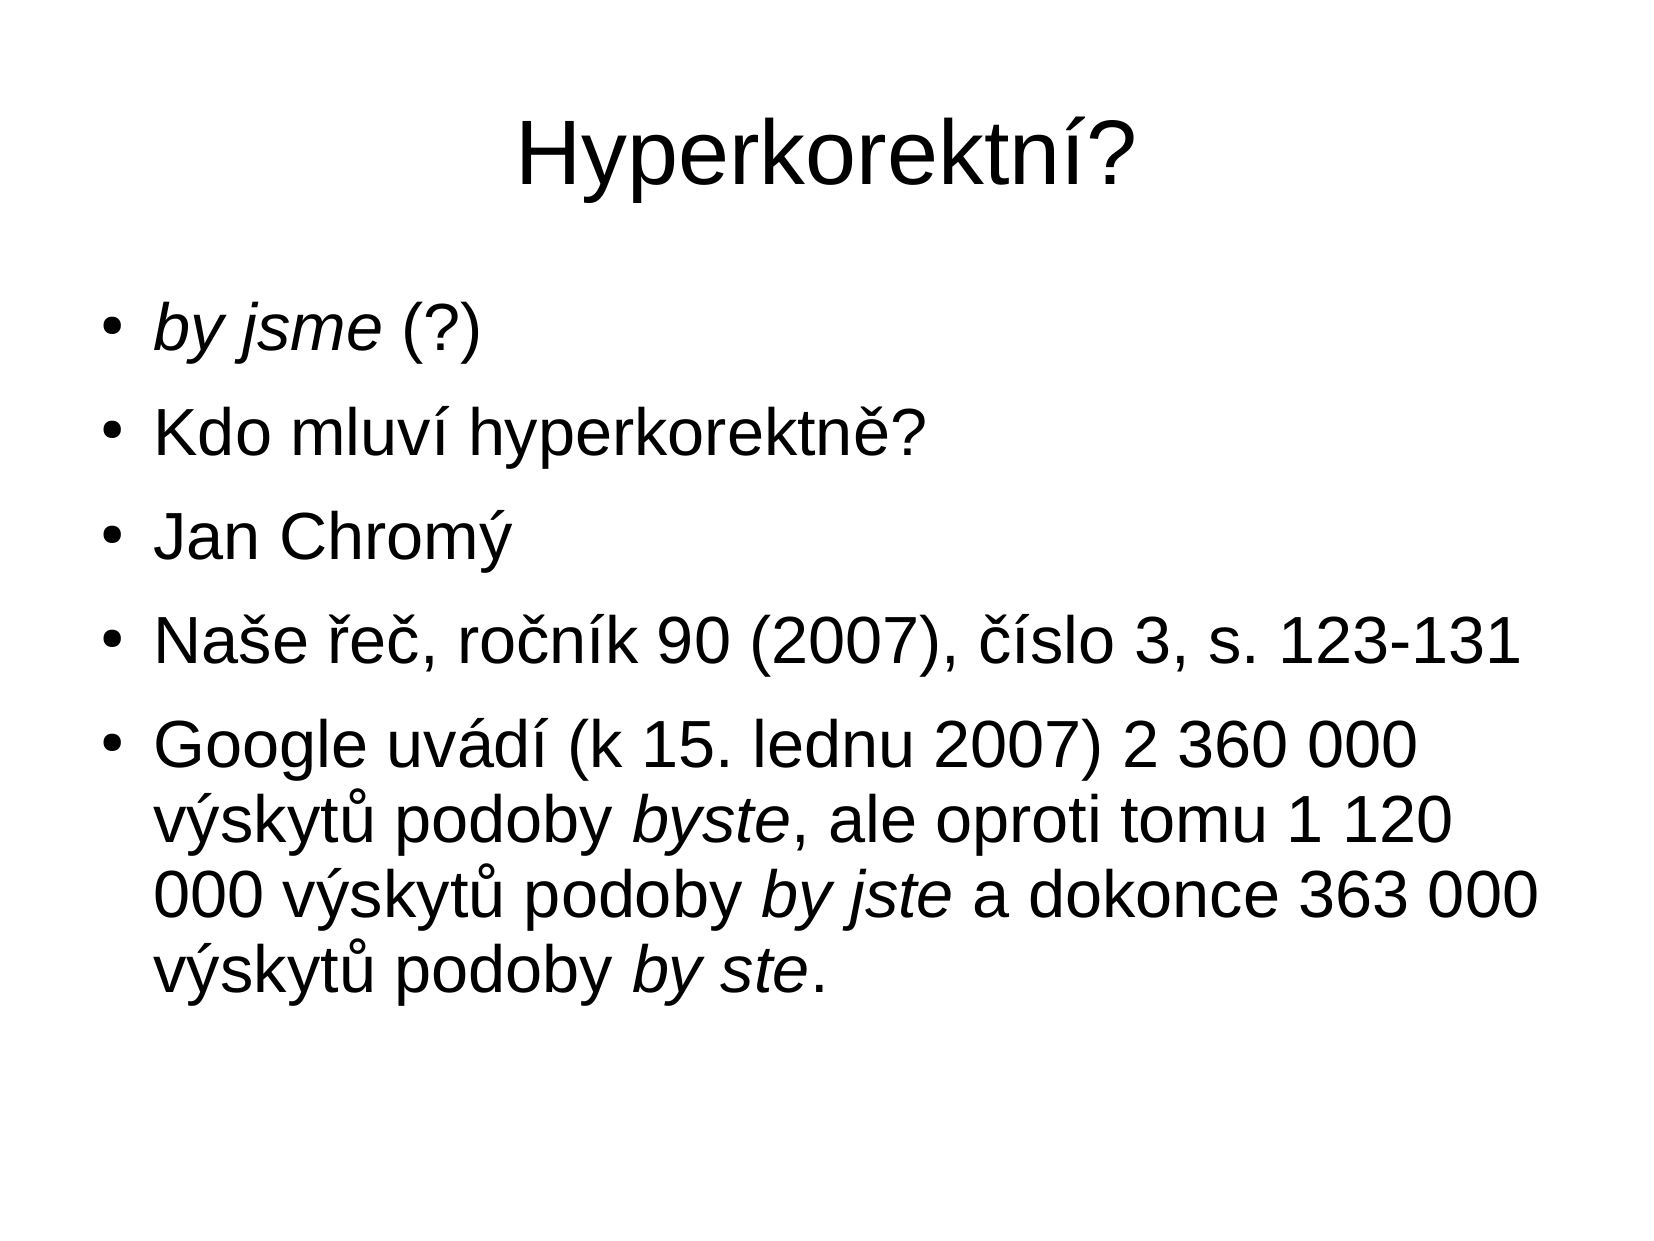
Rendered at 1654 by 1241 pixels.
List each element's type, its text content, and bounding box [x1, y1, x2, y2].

title Hyperkorektní? [82, 49, 1571, 257]
list by jsme (?) Kdo mluví hyperkorektně? Jan Chromý Naše řeč, ročník 90 (2007), číslo 3, s. 123-131 Google uvádí (k 15. lednu 2007) 2 360 000 výskytů podoby byste, ale oproti tomu 1 120 000 výskytů podoby by jste a dokonce 363 000 výskytů podoby by ste. [82, 290, 1571, 1010]
